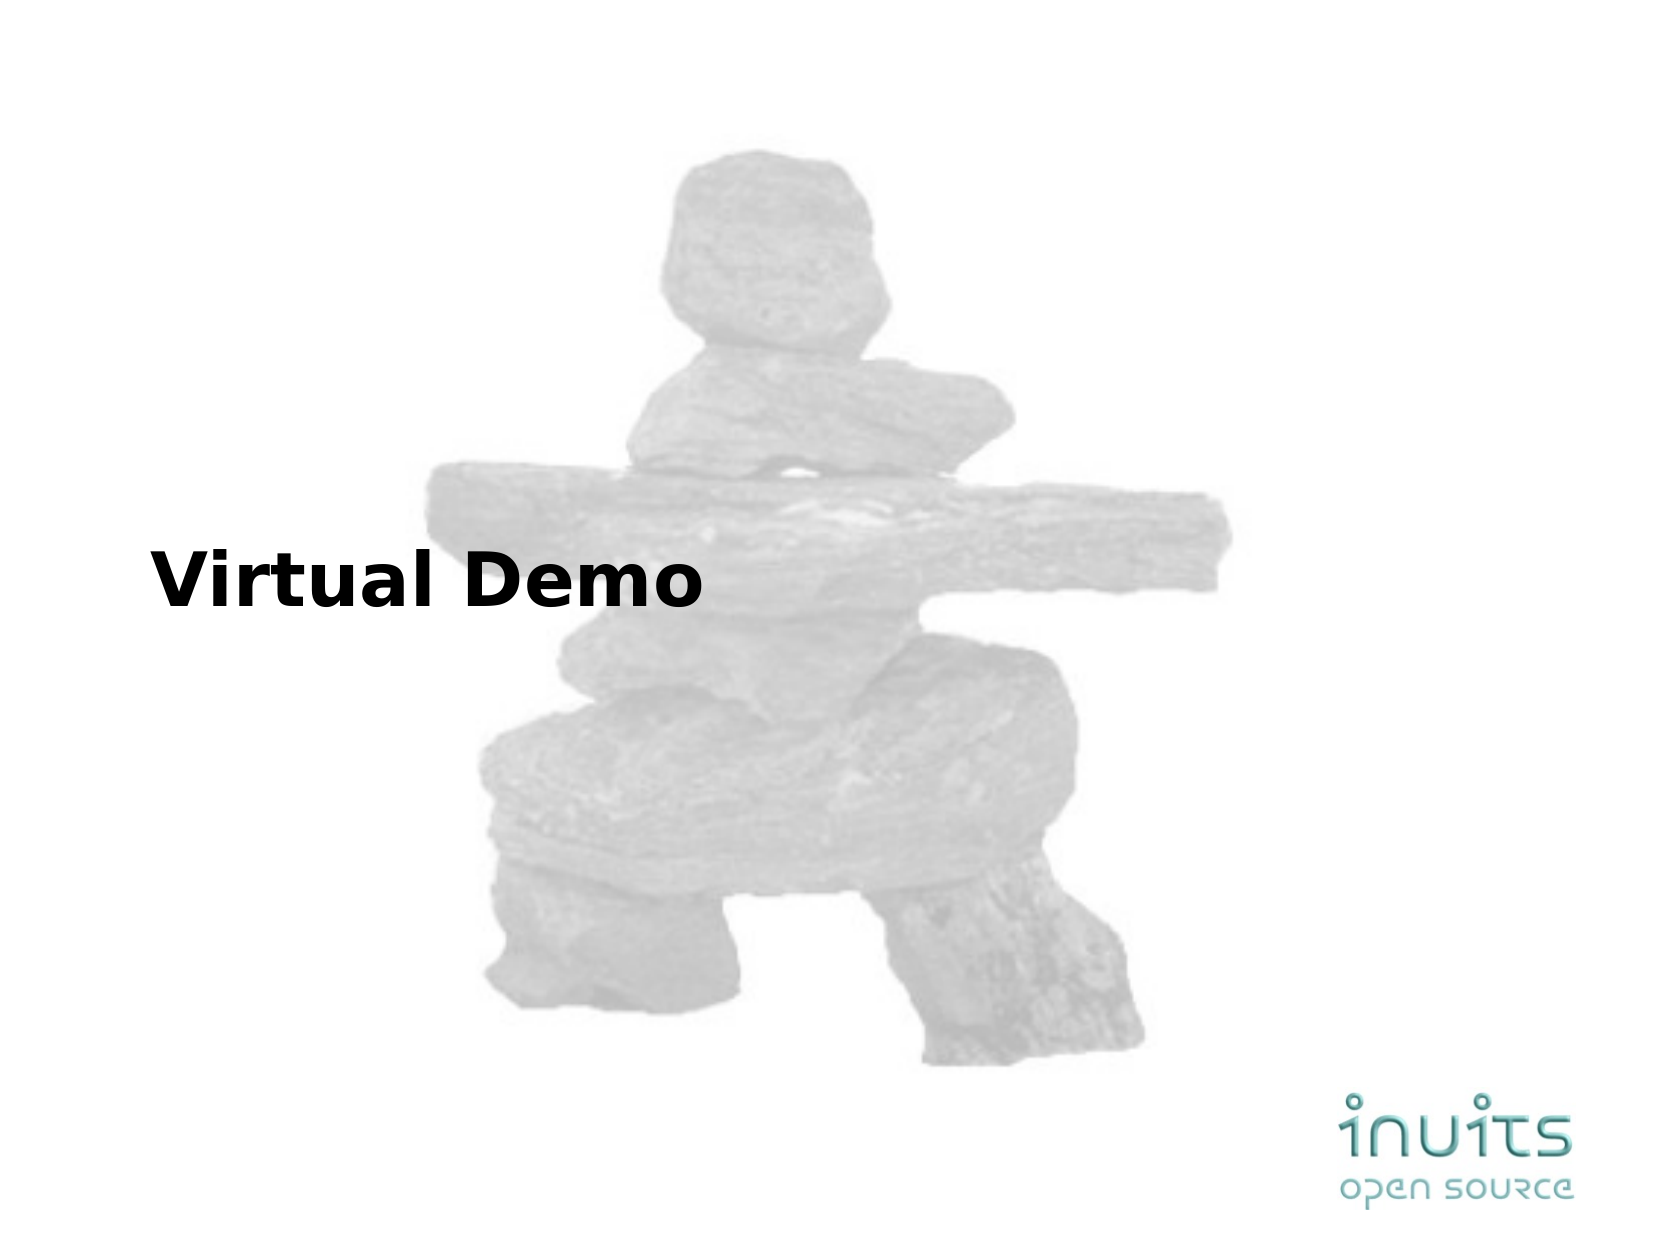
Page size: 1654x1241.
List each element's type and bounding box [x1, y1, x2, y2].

text_box [112, 337, 1654, 1241]
picture [337, 112, 1298, 337]
